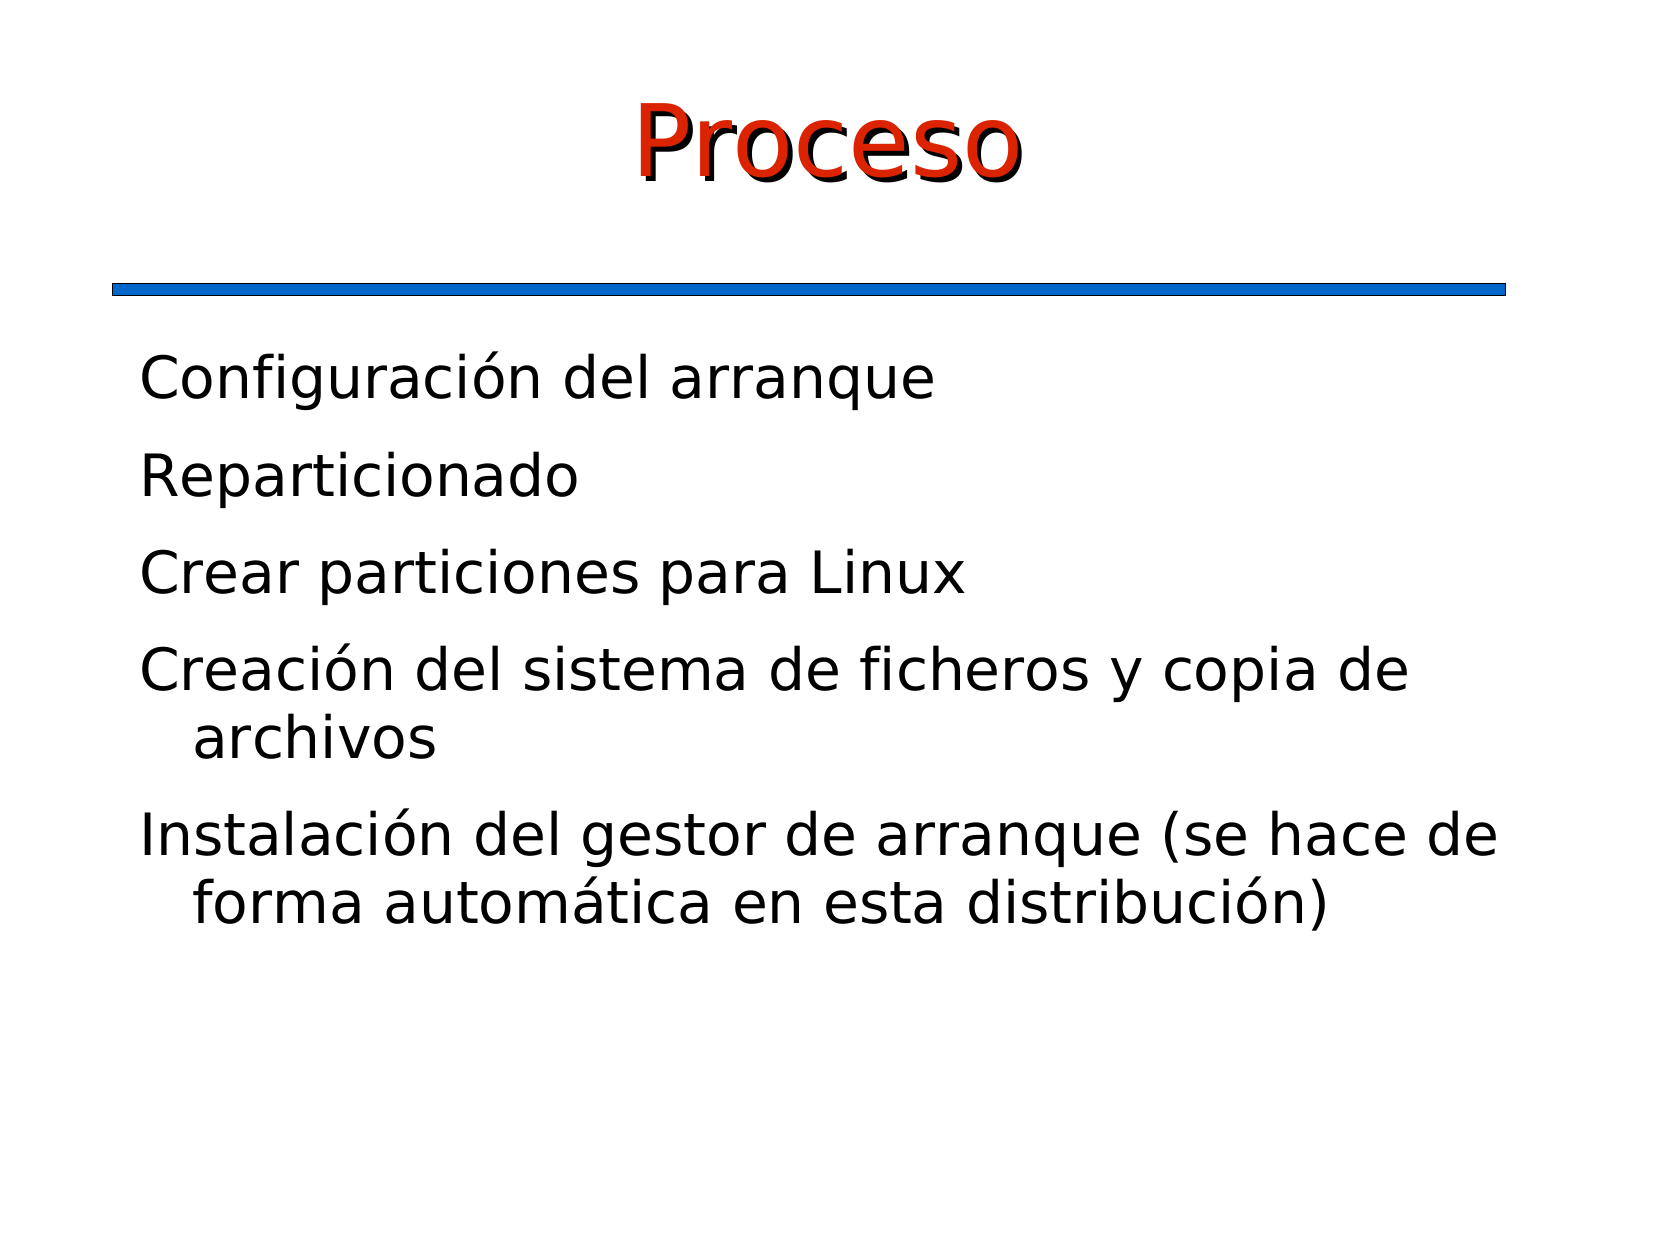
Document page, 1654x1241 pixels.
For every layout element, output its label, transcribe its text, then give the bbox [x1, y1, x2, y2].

list Configuración del arranque Reparticionado Crear particiones para Linux Creación del sistema de ficheros y copia de archivos Instalación del gestor de arranque (se hace de forma automática en esta distribución) [121, 344, 1534, 1127]
title Proceso [121, 37, 1534, 246]
